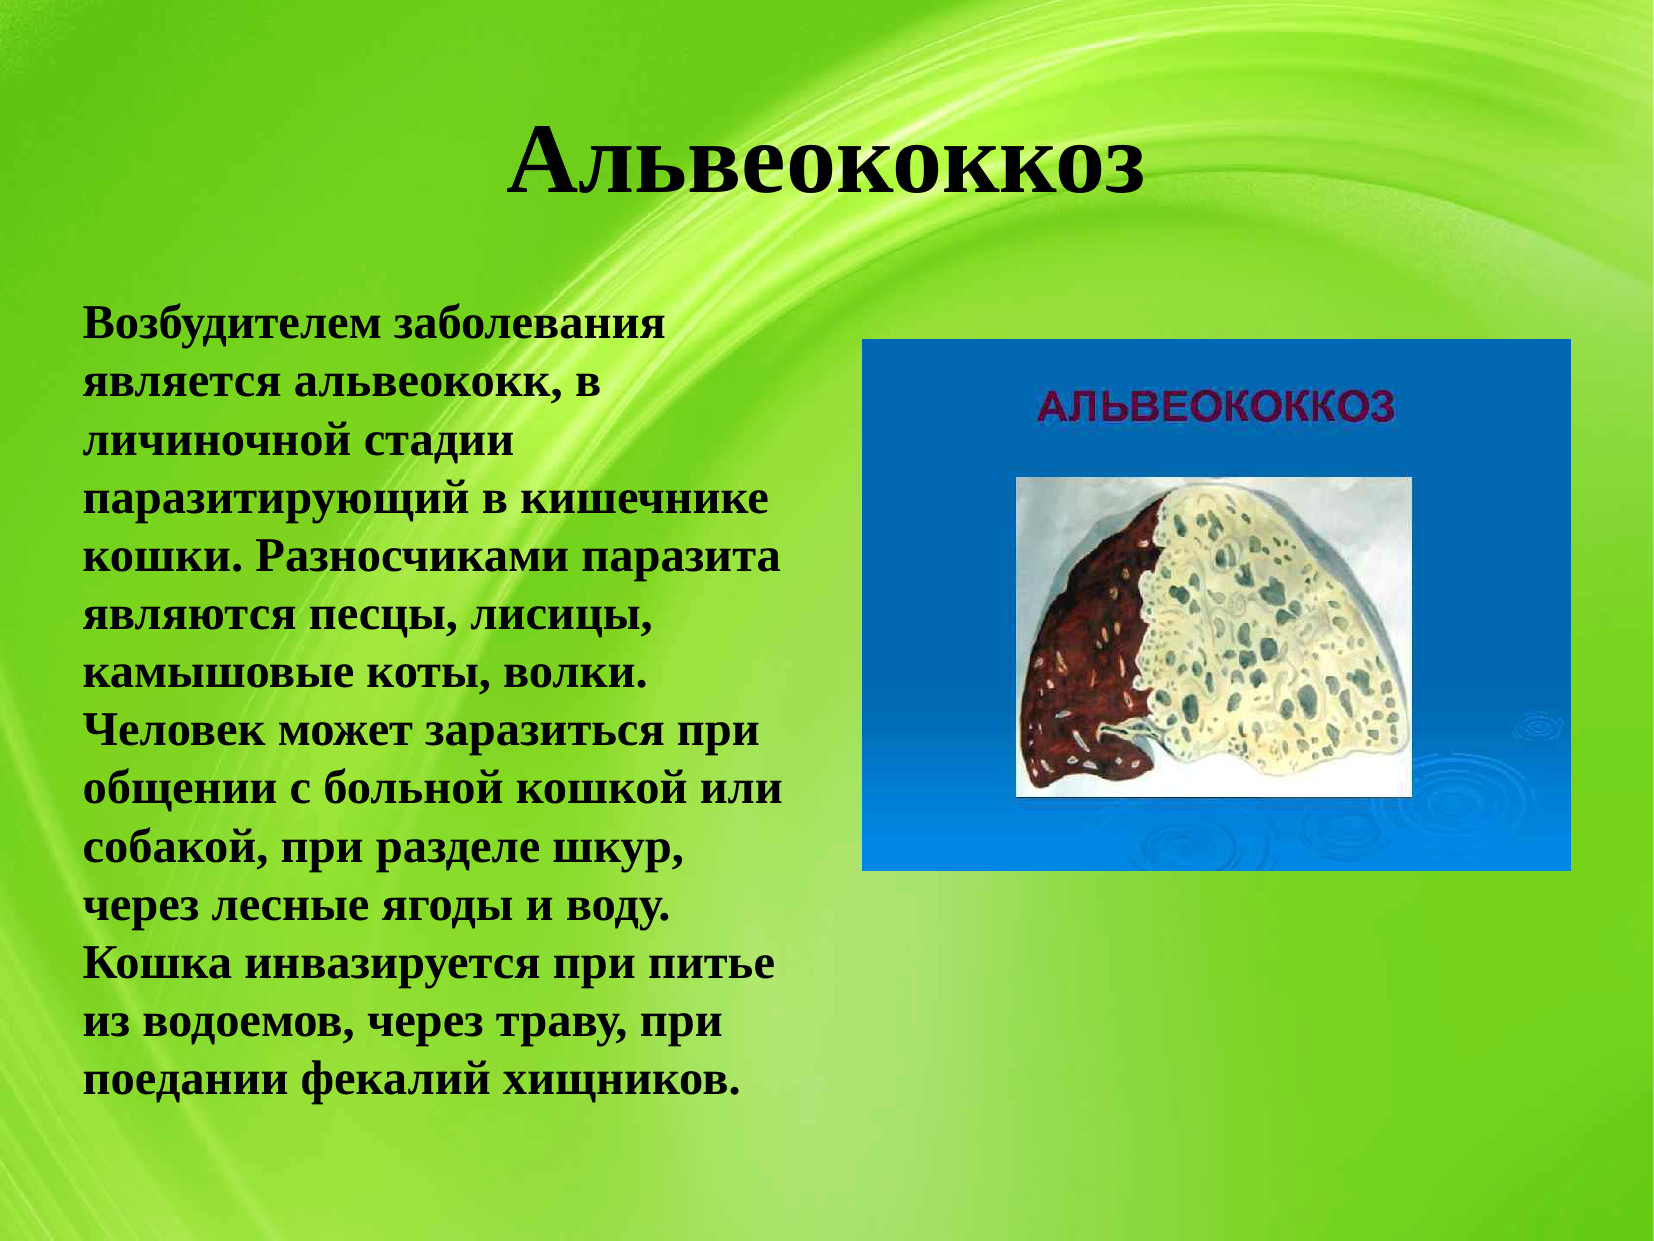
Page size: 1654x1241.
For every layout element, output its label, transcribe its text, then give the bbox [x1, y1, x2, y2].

title Альвеококкоз [82, 49, 1571, 257]
list Возбудителем заболевания является альвеококк, в личиночной стадии паразитирующий в кишечнике кошки. Разносчиками паразита являются песцы, лисицы, камышовые коты, волки. Человек может заразиться при общении с больной кошкой или собакой, при разделе шкур, через лесные ягоды и воду. Кошка инвазируется при питье из водоемов, через траву, при поедании фекалий хищников. [82, 290, 809, 1109]
picture [862, 339, 1571, 871]
